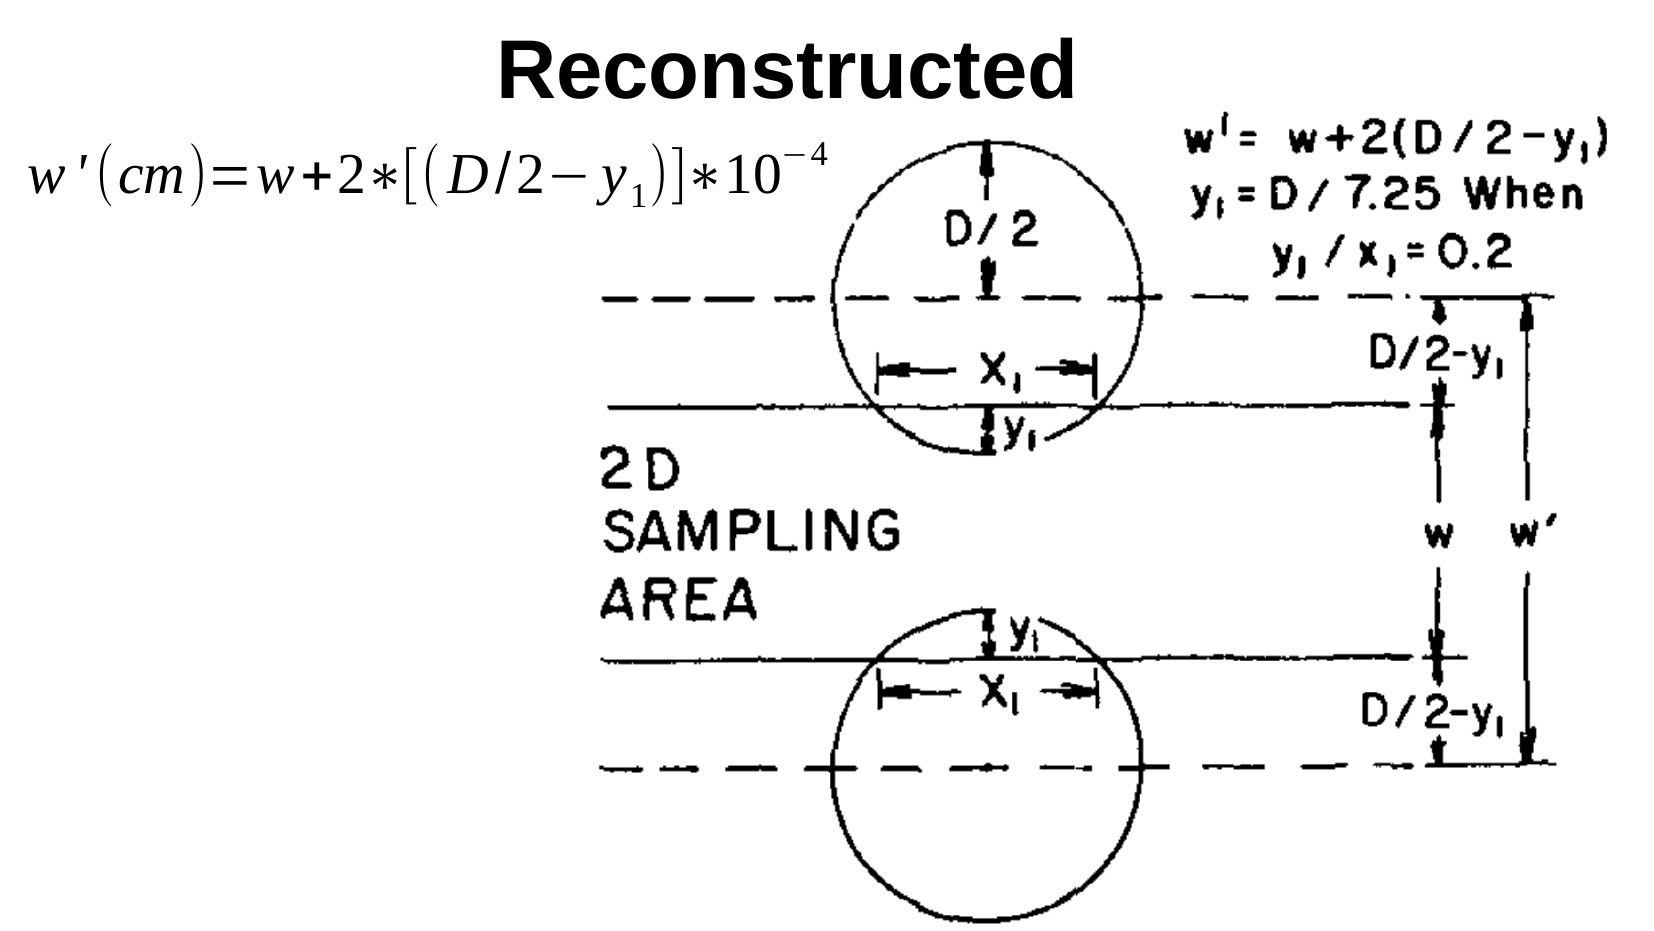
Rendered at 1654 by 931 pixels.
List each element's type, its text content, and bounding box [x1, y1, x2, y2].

chart [21, 133, 834, 216]
picture [553, 105, 1638, 931]
text_box Reconstructed [434, 15, 1141, 125]
